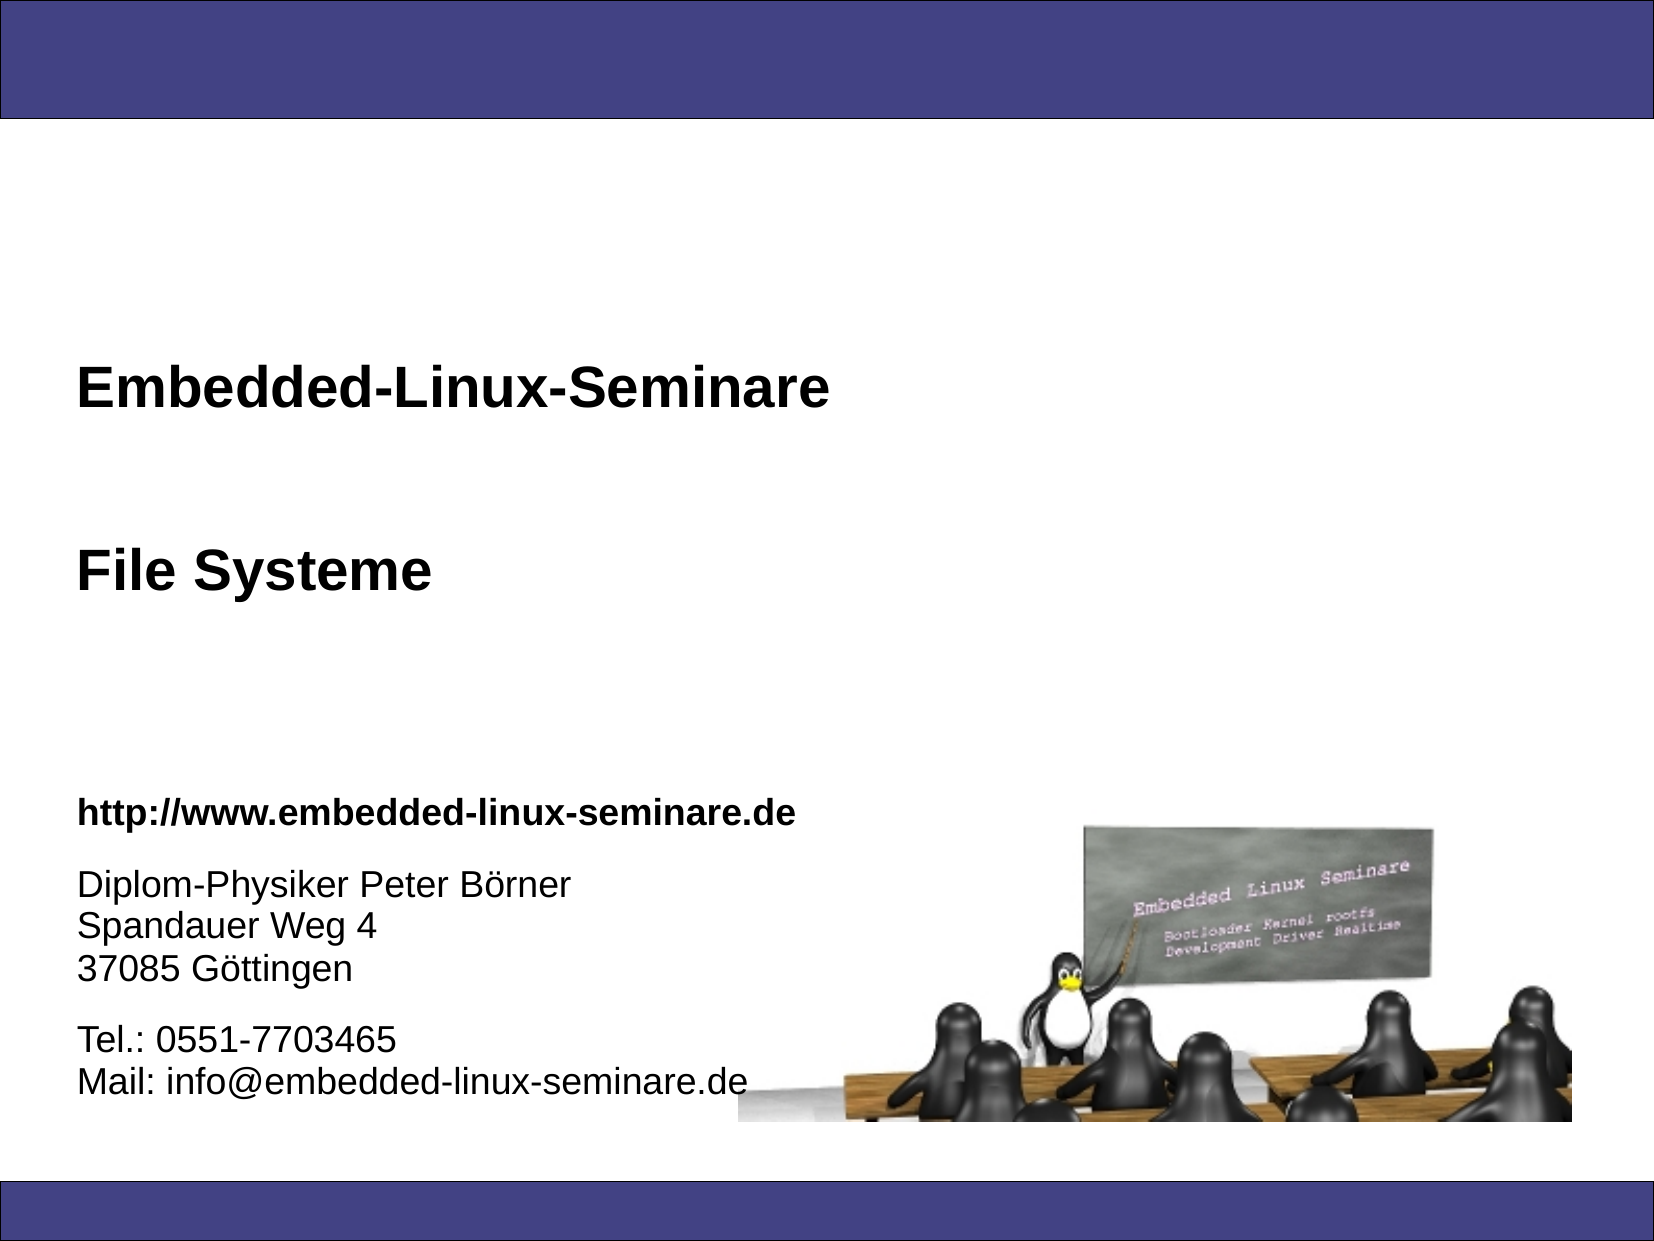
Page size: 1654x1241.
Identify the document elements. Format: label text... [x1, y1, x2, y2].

picture [916, 809, 1572, 1123]
subtitle Embedded-Linux-Seminare File Systeme http://www.embedded-linux-seminare.de Diplom-Physiker Peter Börner Spandauer Weg 4 37085 Göttingen Tel.: 0551-7703465 Mail: info@embedded-linux-seminare.de [76, 354, 916, 1130]
